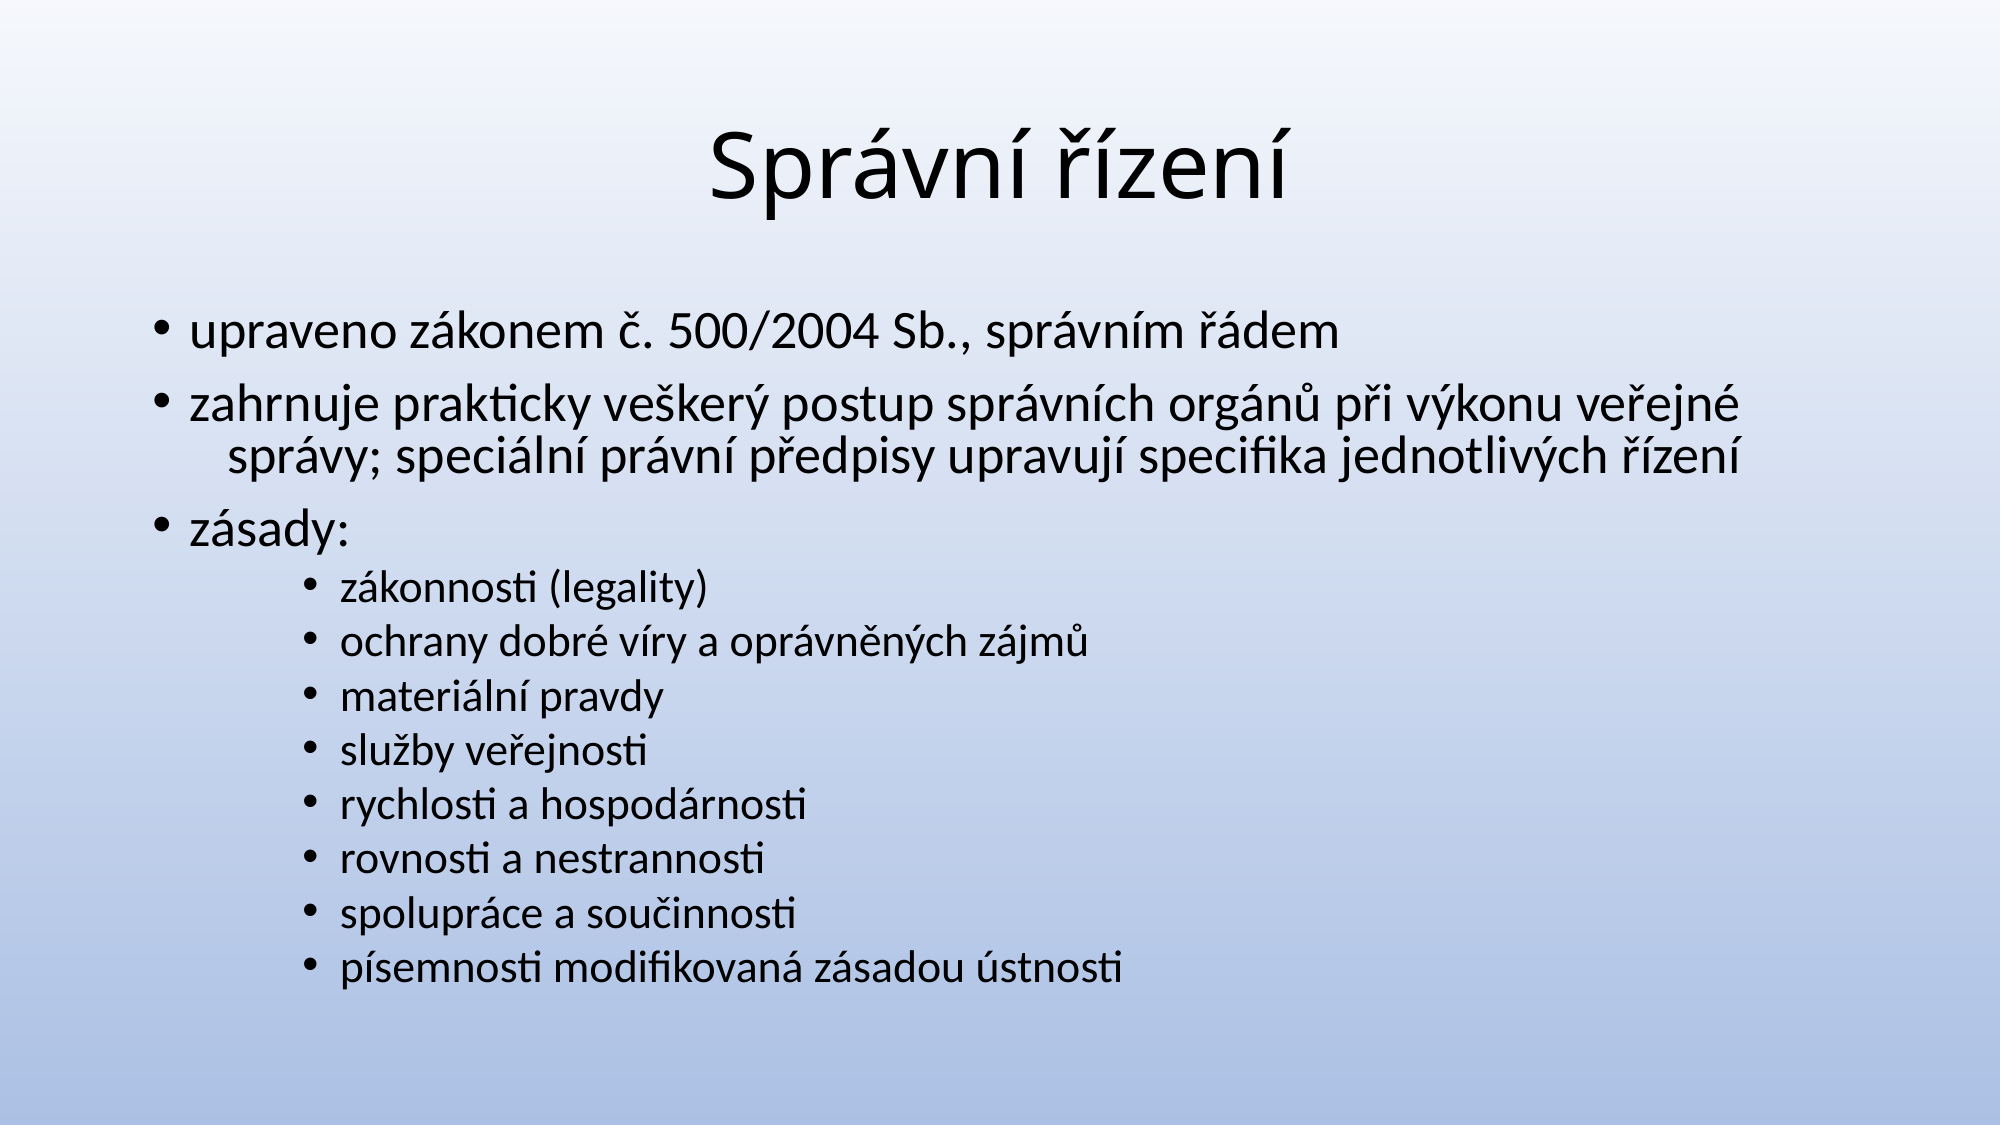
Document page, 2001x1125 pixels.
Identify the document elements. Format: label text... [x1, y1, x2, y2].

title Správní řízení [137, 59, 1863, 278]
list upraveno zákonem č. 500/2004 Sb., správním řádem zahrnuje prakticky veškerý postup správních orgánů při výkonu veřejné správy; speciální právní předpisy upravují specifika jednotlivých řízení zásady: zákonnosti (legality) ochrany dobré víry a oprávněných zájmů materiální pravdy služby veřejnosti rychlosti a hospodárnosti rovnosti a nestrannosti spolupráce a součinnosti písemnosti modifikovaná zásadou ústnosti [137, 299, 1825, 1014]
